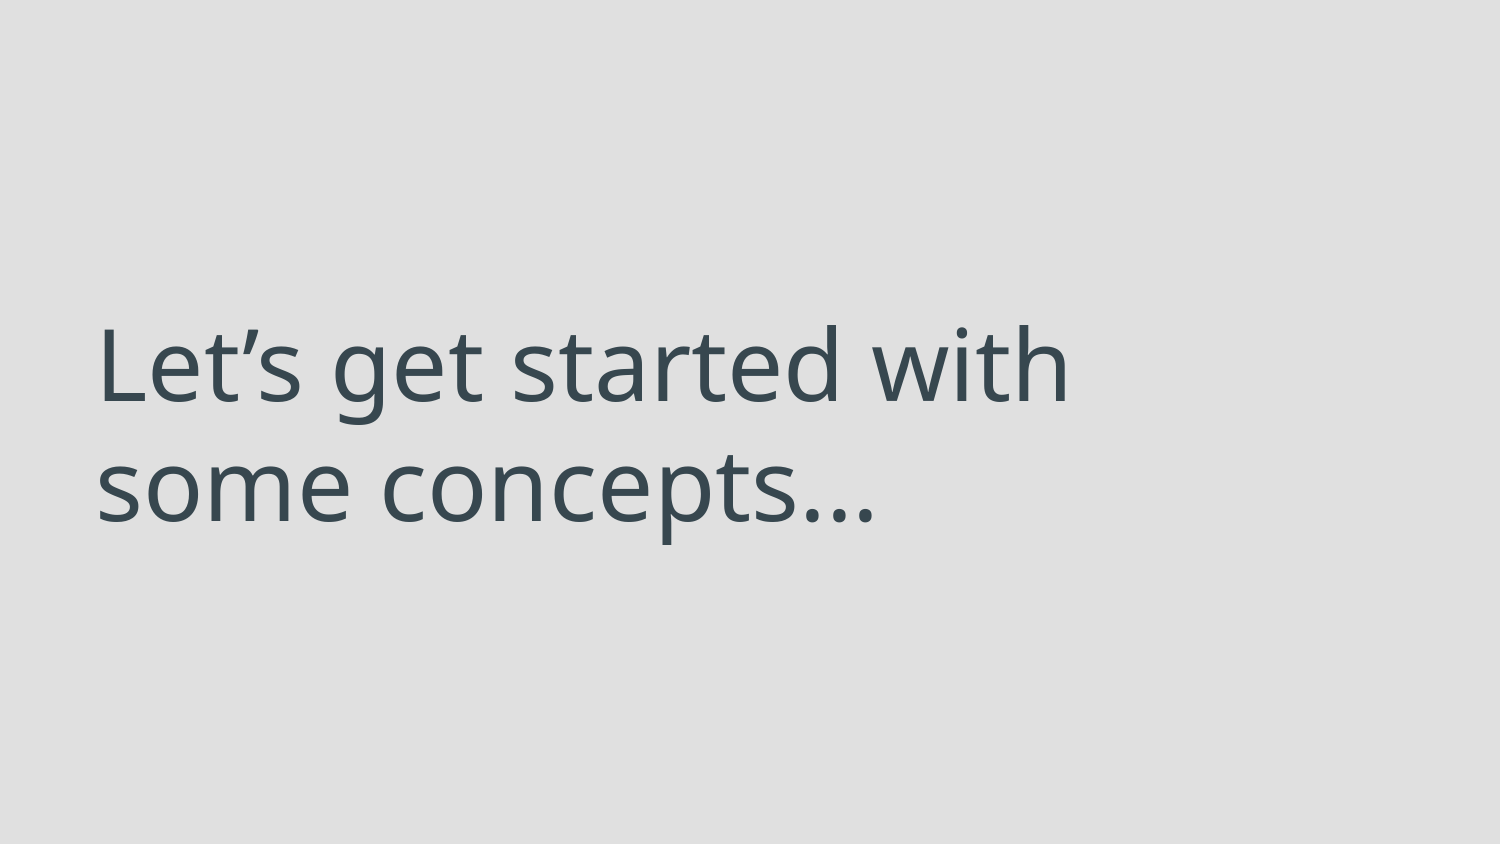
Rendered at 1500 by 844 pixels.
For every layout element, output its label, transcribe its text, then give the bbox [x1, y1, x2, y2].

title Let’s get started with some concepts... [80, 86, 1102, 758]
